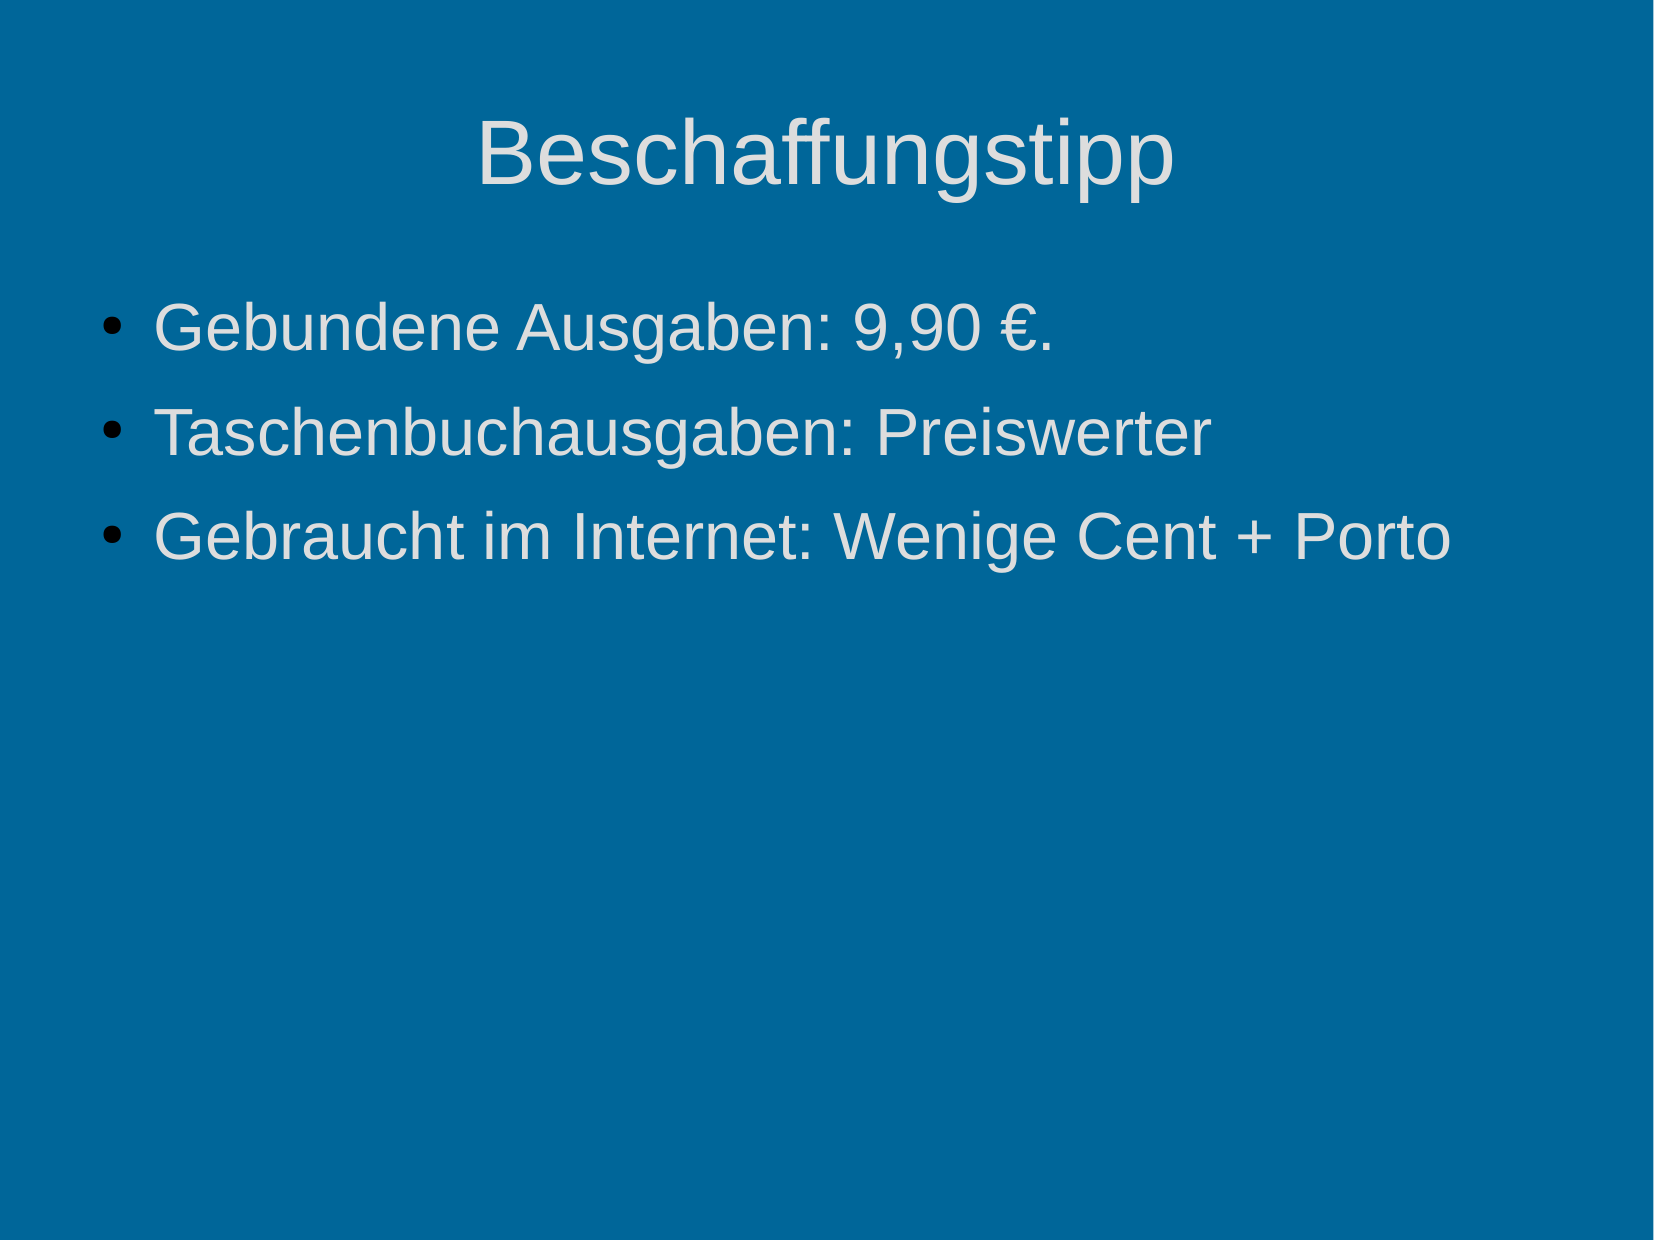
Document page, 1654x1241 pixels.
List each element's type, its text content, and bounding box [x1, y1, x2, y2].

title Beschaffungstipp [82, 49, 1571, 257]
list Gebundene Ausgaben: 9,90 €. Taschenbuchausgaben: Preiswerter Gebraucht im Internet: Wenige Cent + Porto [82, 290, 1571, 1109]
